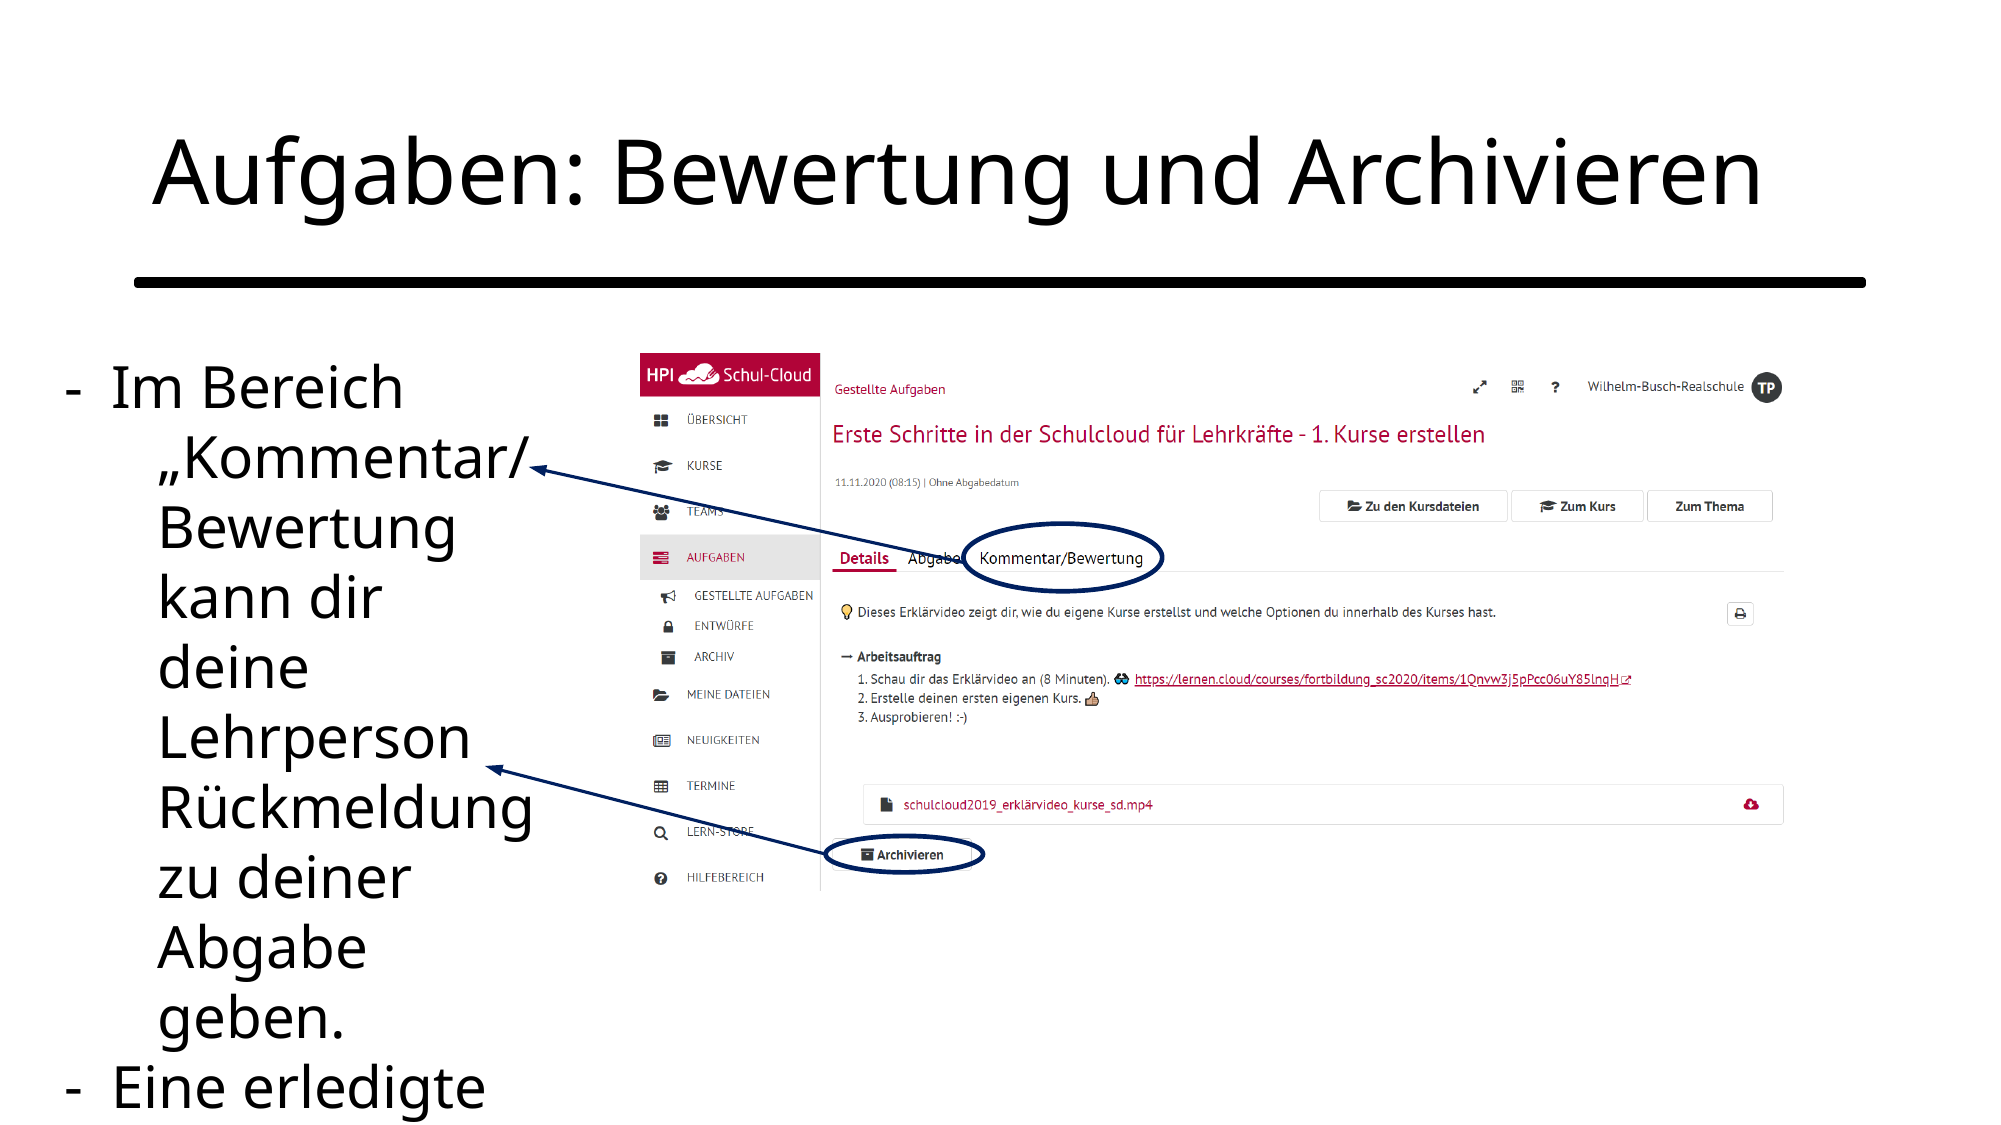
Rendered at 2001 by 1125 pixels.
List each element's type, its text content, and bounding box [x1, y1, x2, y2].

text_box Im Bereich „Kommentar/Bewertung kann dir deine Lehrperson Rückmeldung zu deiner Abgabe geben. Eine erledigte Aufgabe kannst du archivieren. Mit dieser Funktion kannst du den Überblick über deinen Aufgabenbereich behalten. [49, 343, 552, 1066]
title Aufgaben: Bewertung und Archivieren [137, 59, 1863, 278]
picture [640, 353, 1789, 891]
picture [829, 839, 980, 870]
picture [966, 526, 1159, 588]
